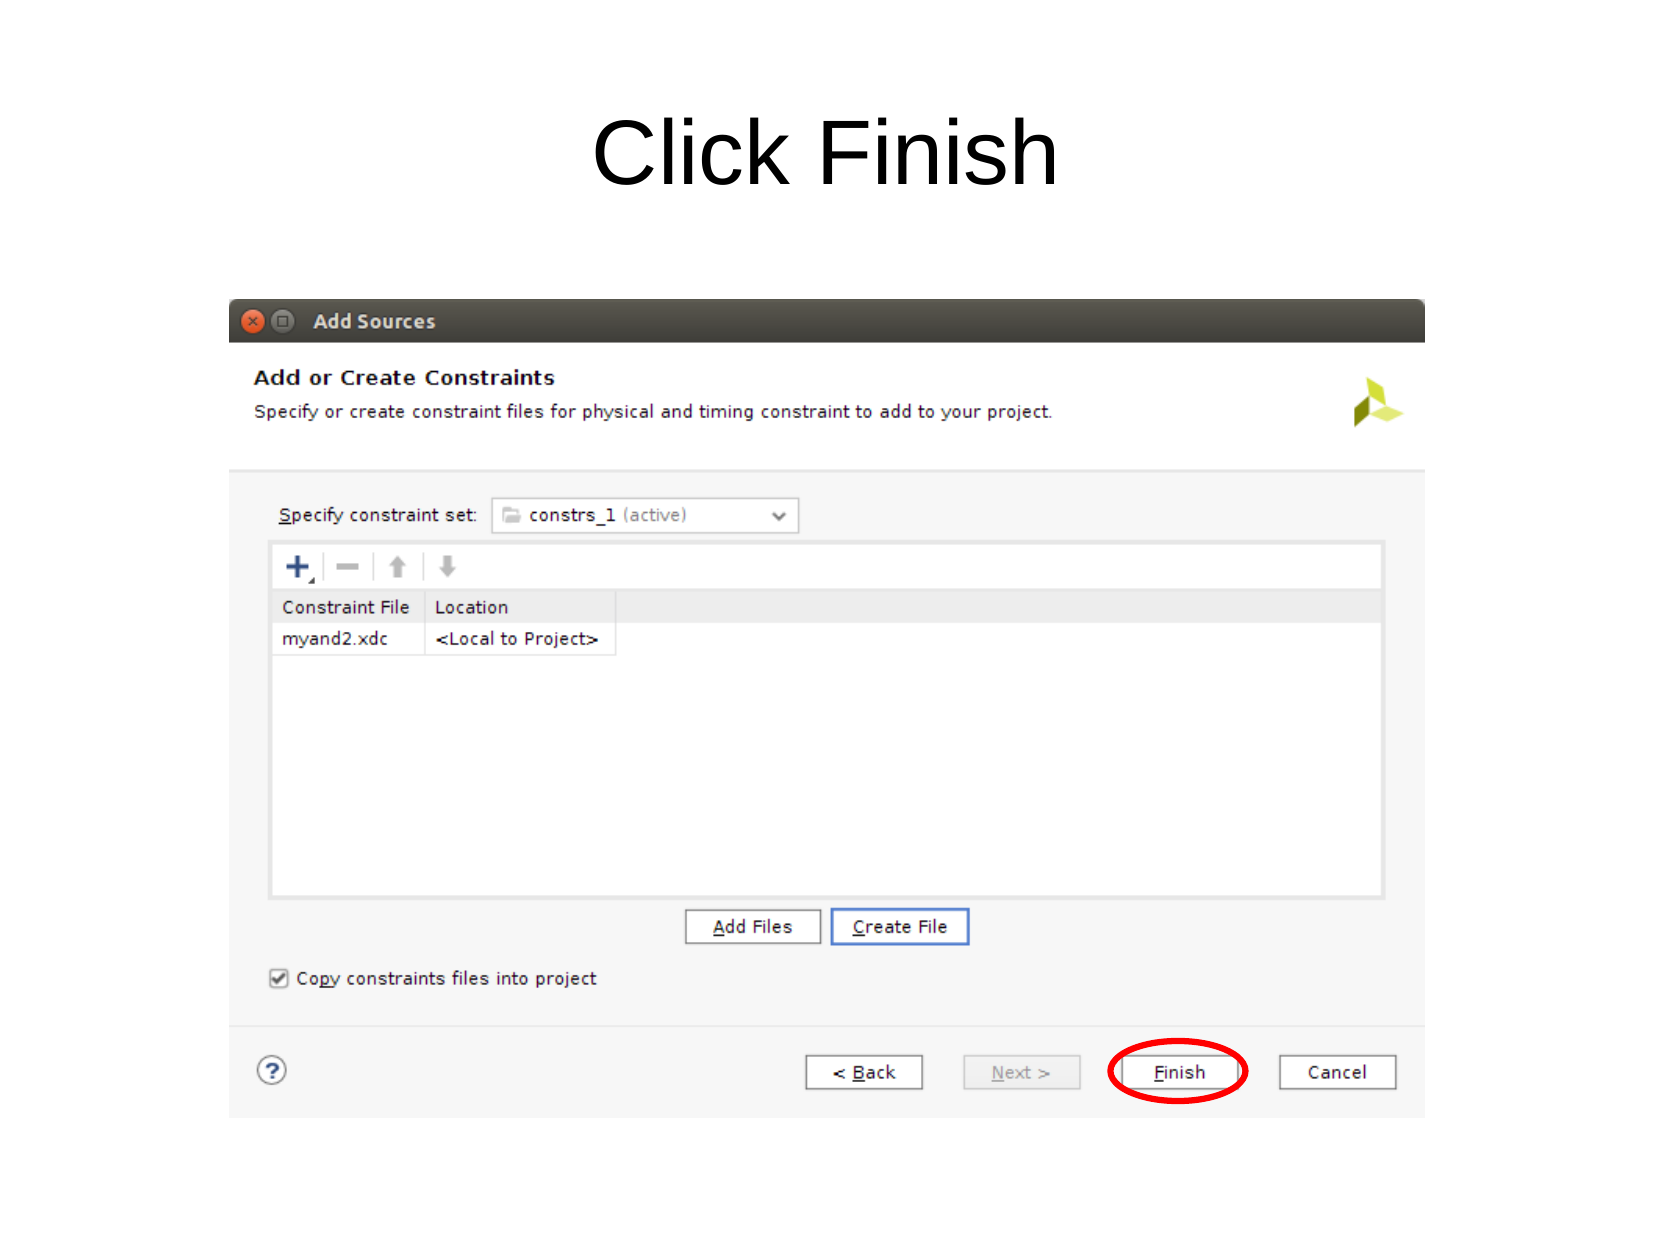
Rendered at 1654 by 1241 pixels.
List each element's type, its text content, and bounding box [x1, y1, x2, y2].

title Click Finish [82, 49, 1571, 257]
picture [229, 299, 1425, 1118]
